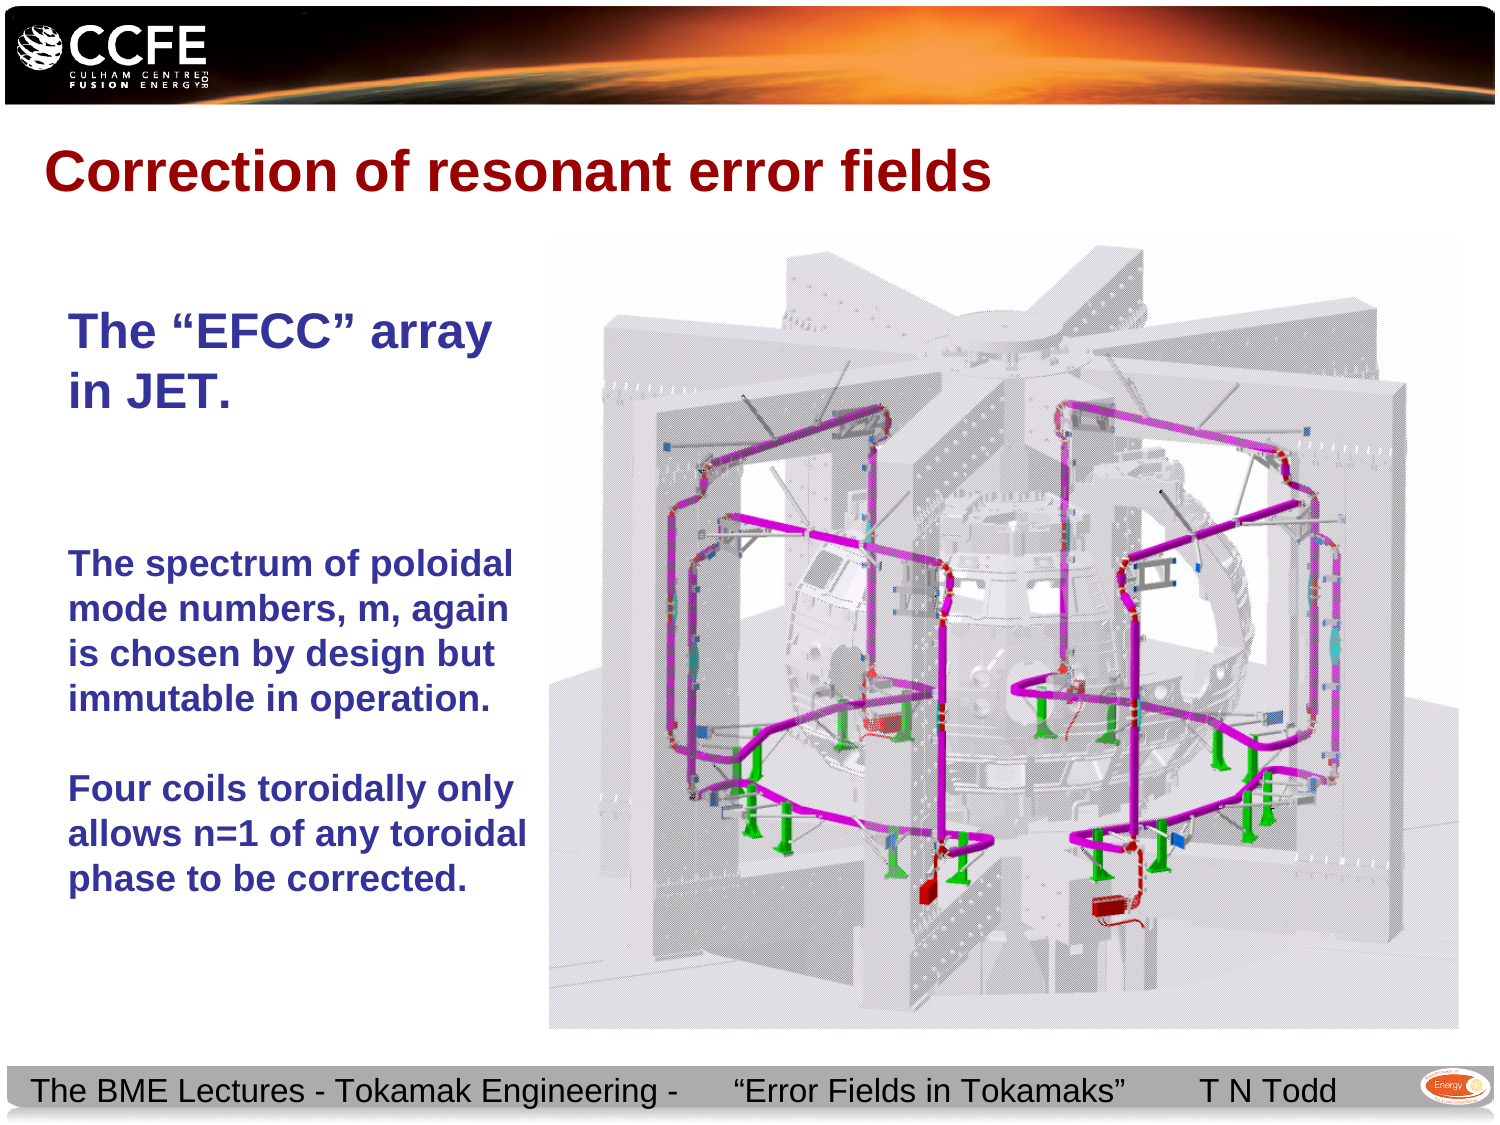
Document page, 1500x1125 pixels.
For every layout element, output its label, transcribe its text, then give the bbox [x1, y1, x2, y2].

picture [1421, 1067, 1490, 1106]
picture [549, 237, 1459, 1029]
text_box The “EFCC” array in JET. The spectrum of poloidal mode numbers, m, again is chosen by design but immutable in operation. Four coils toroidally only allows n=1 of any toroidal phase to be corrected. [53, 290, 549, 907]
text_box Correction of resonant error fields [29, 125, 1034, 211]
picture [5, 6, 1495, 105]
